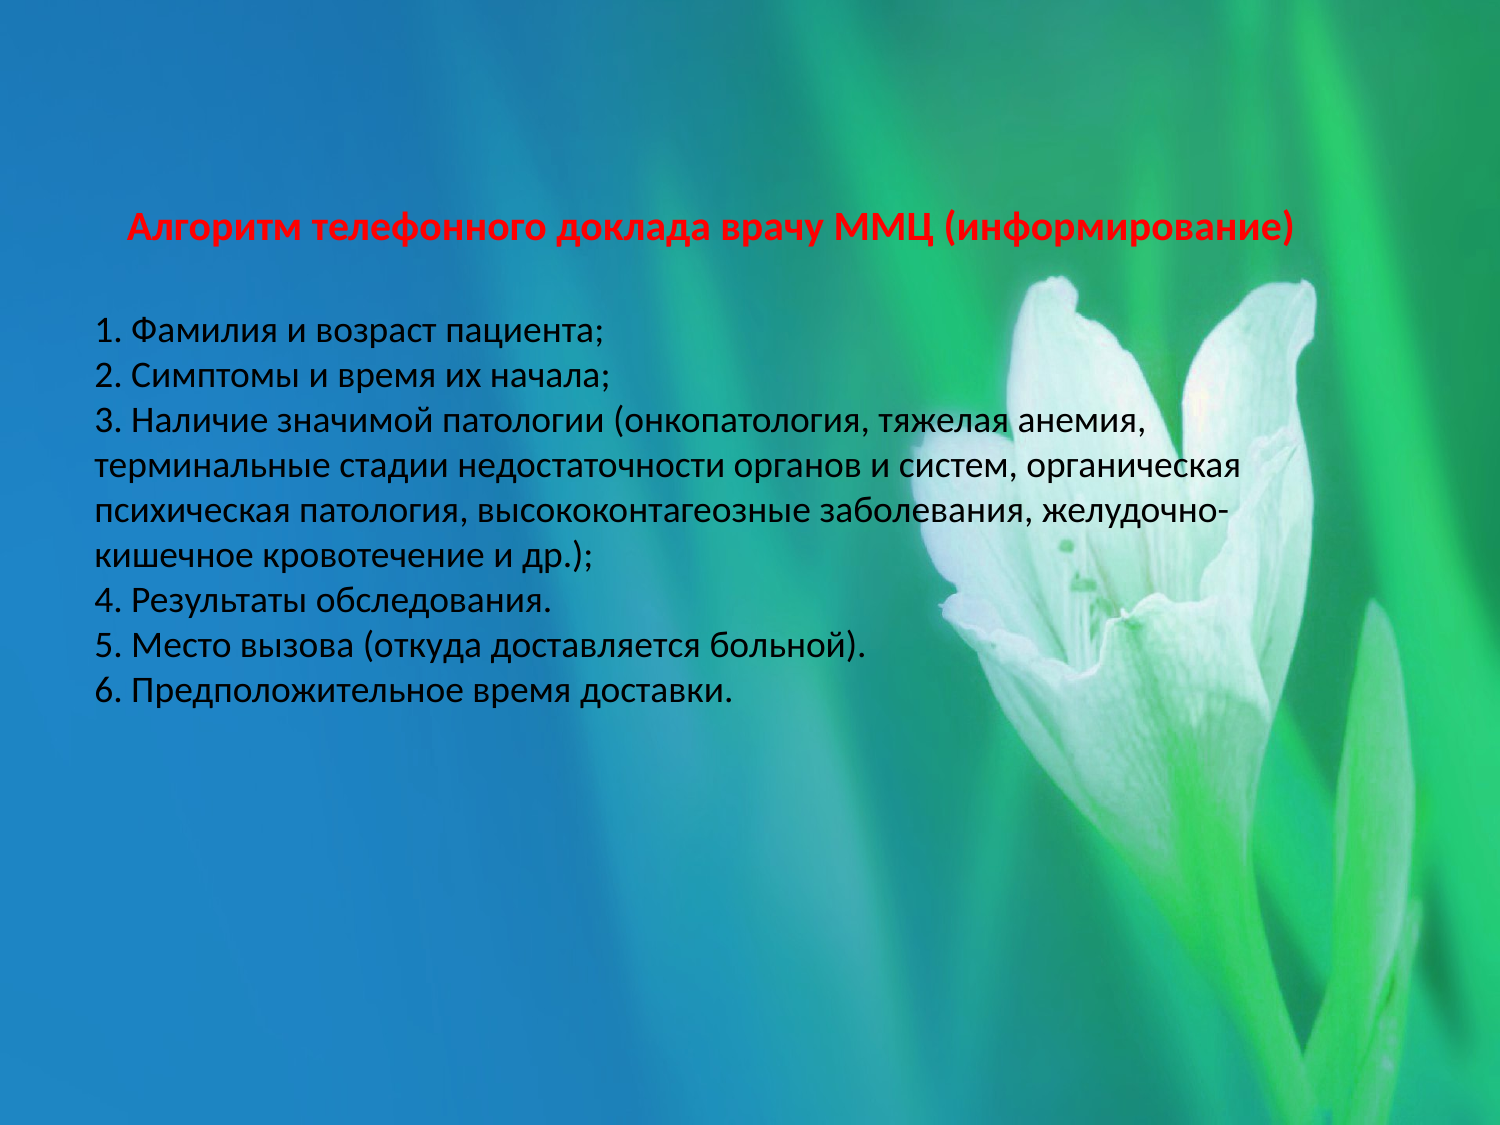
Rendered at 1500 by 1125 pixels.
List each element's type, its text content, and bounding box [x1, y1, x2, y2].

text_box Алгоритм телефонного доклада врачу ММЦ (информирование) [112, 191, 1357, 256]
text_box 1. Фамилия и возраст пациента; 2. Симптомы и время их начала; 3. Наличие значимой патологии (онкопатология, тяжелая анемия, терминальные стадии недостаточности органов и систем, органическая психическая патология, высококонтагеозные заболевания, желудочно-кишечное кровотечение и др.); 4. Результаты обследования. 5. Место вызова (откуда доставляется больной). 6. Предположительное время доставки. [79, 298, 1388, 718]
